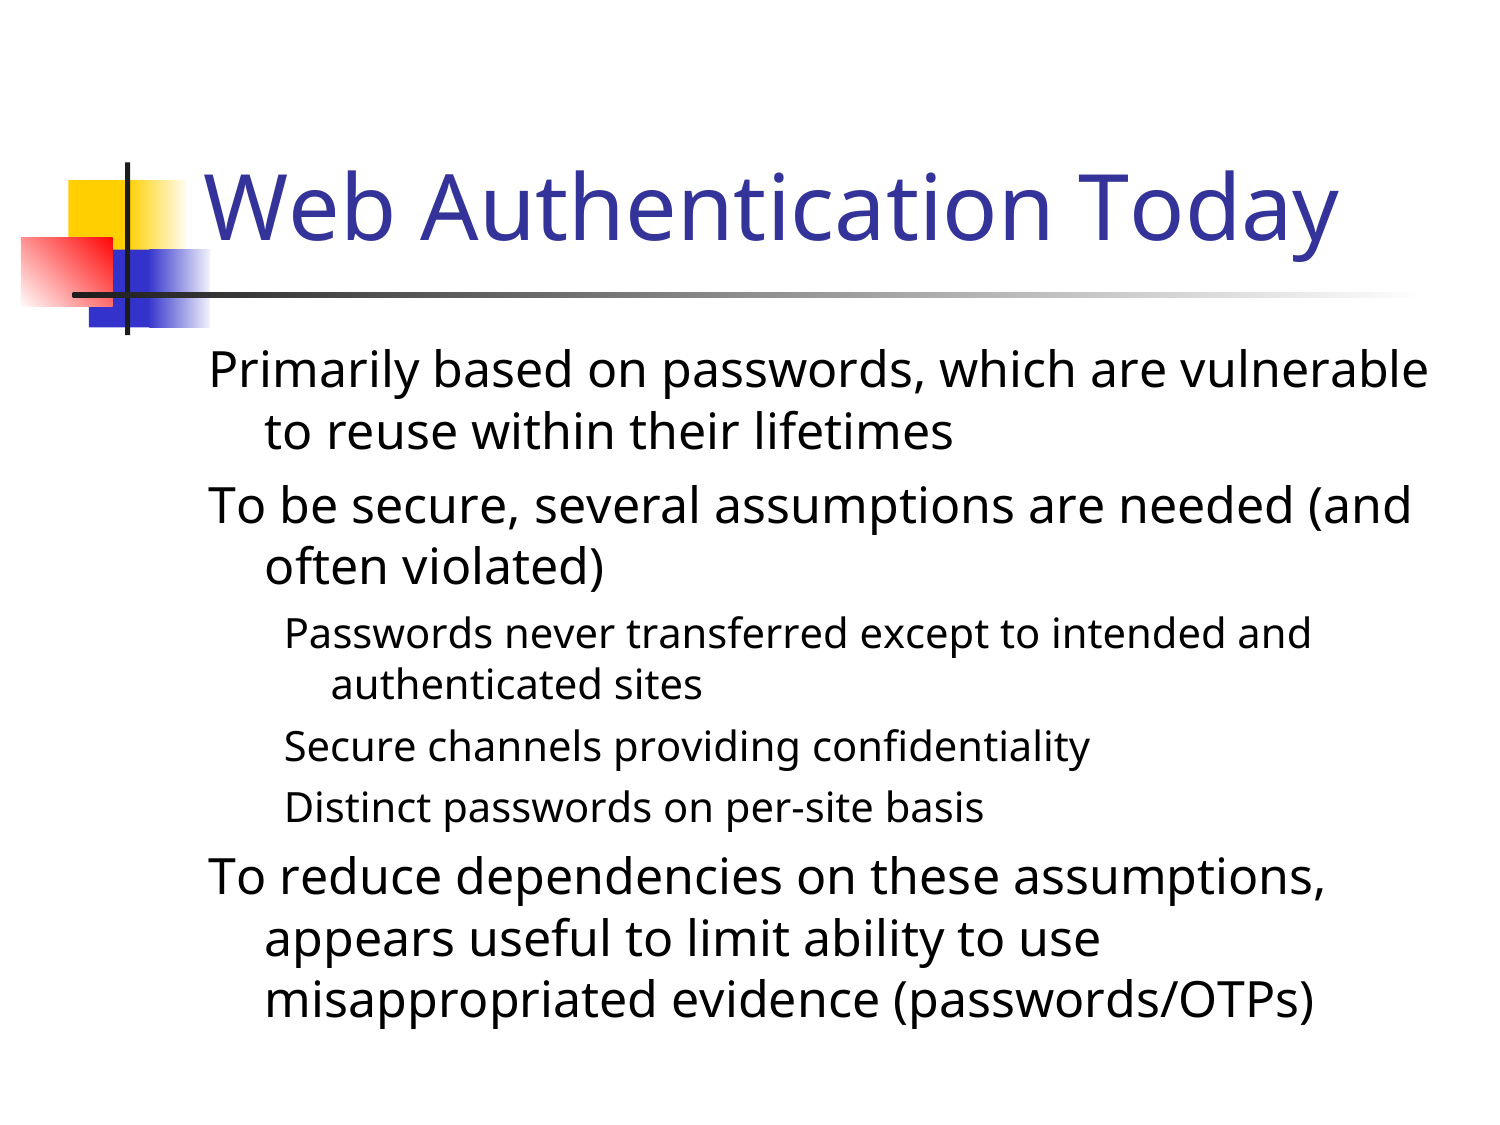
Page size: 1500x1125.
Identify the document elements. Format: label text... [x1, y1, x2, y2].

title Web Authentication Today [188, 35, 1468, 276]
list Primarily based on passwords, which are vulnerable to reuse within their lifetimes To be secure, several assumptions are needed (and often violated) Passwords never transferred except to intended and authenticated sites Secure channels providing confidentiality Distinct passwords on per-site basis To reduce dependencies on these assumptions, appears useful to limit ability to use misappropriated evidence (passwords/OTPs) [193, 331, 1469, 1007]
